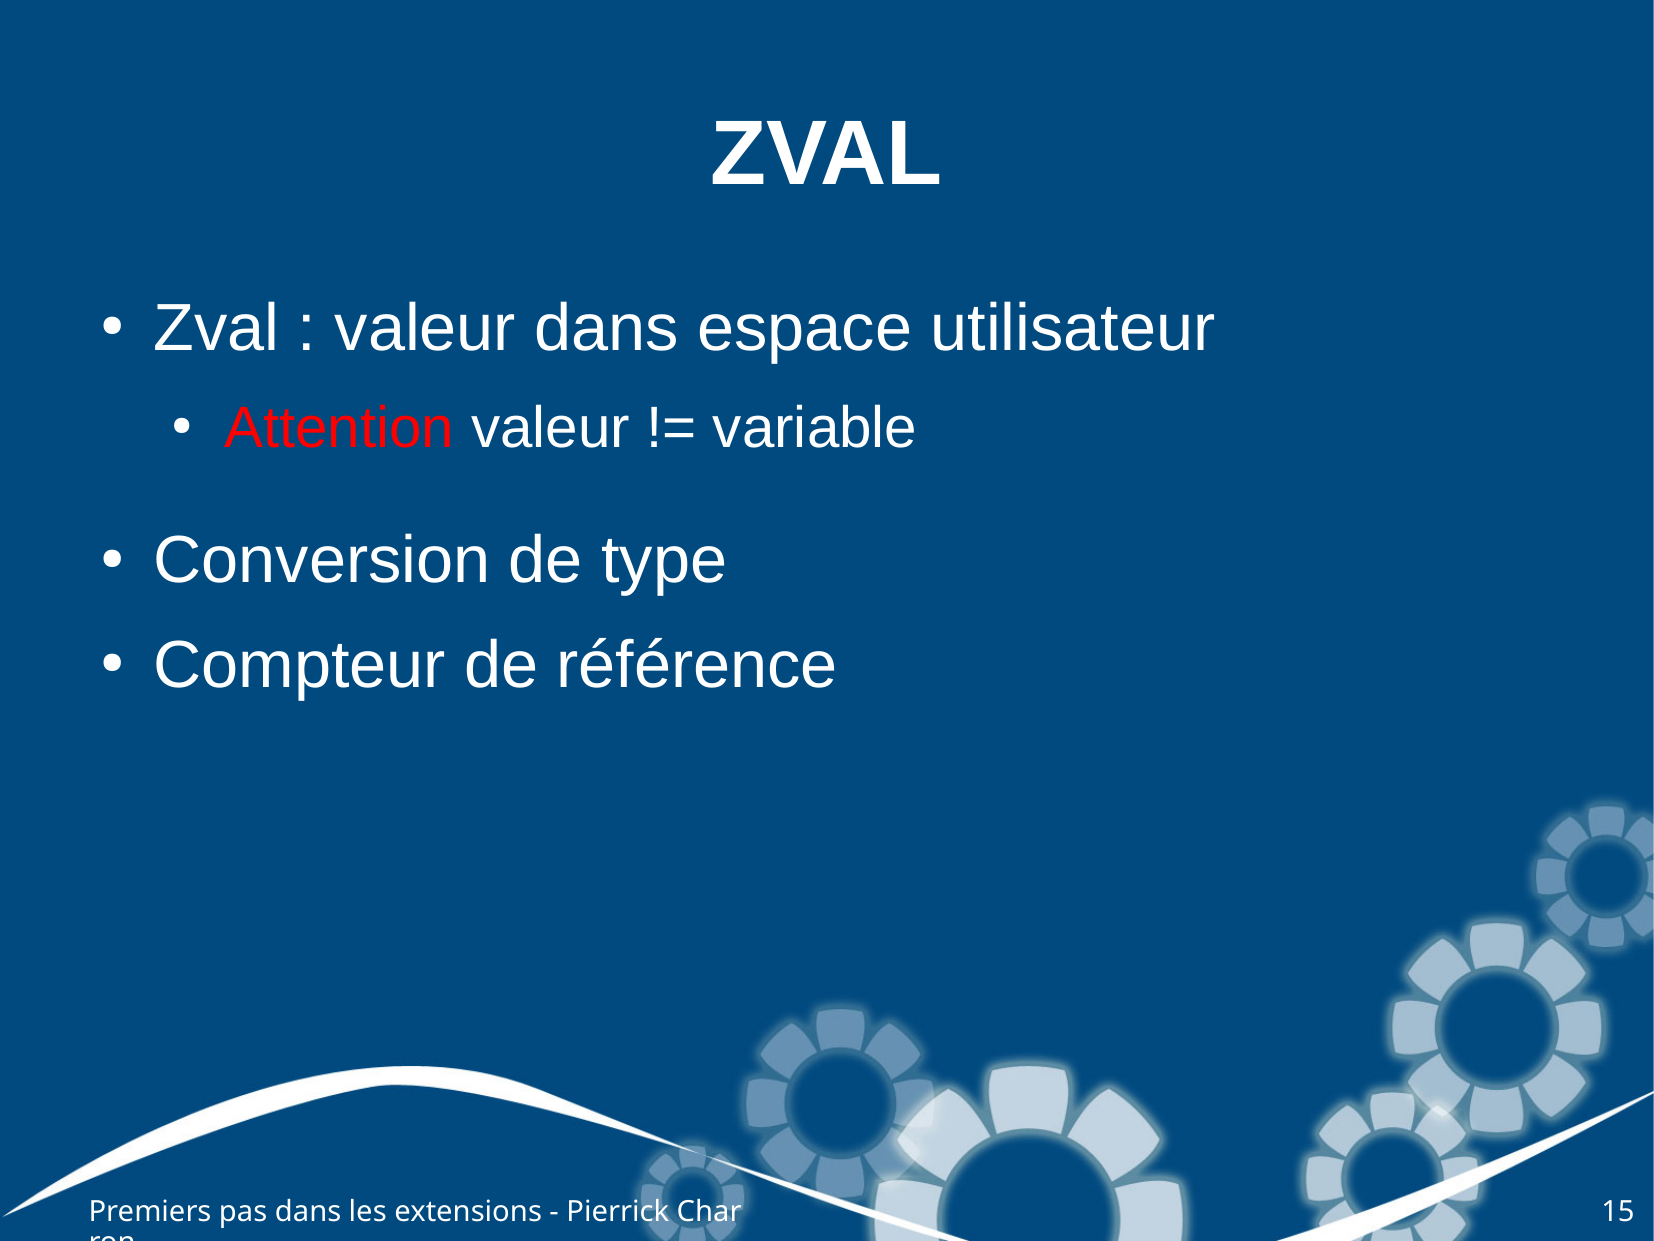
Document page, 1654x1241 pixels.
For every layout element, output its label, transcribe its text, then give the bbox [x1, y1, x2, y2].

title ZVAL [82, 56, 1571, 250]
list Zval : valeur dans espace utilisateur Attention valeur != variable [82, 290, 1571, 486]
picture [0, 0, 1654, 1241]
list Conversion de type Compteur de référence [82, 522, 1571, 816]
